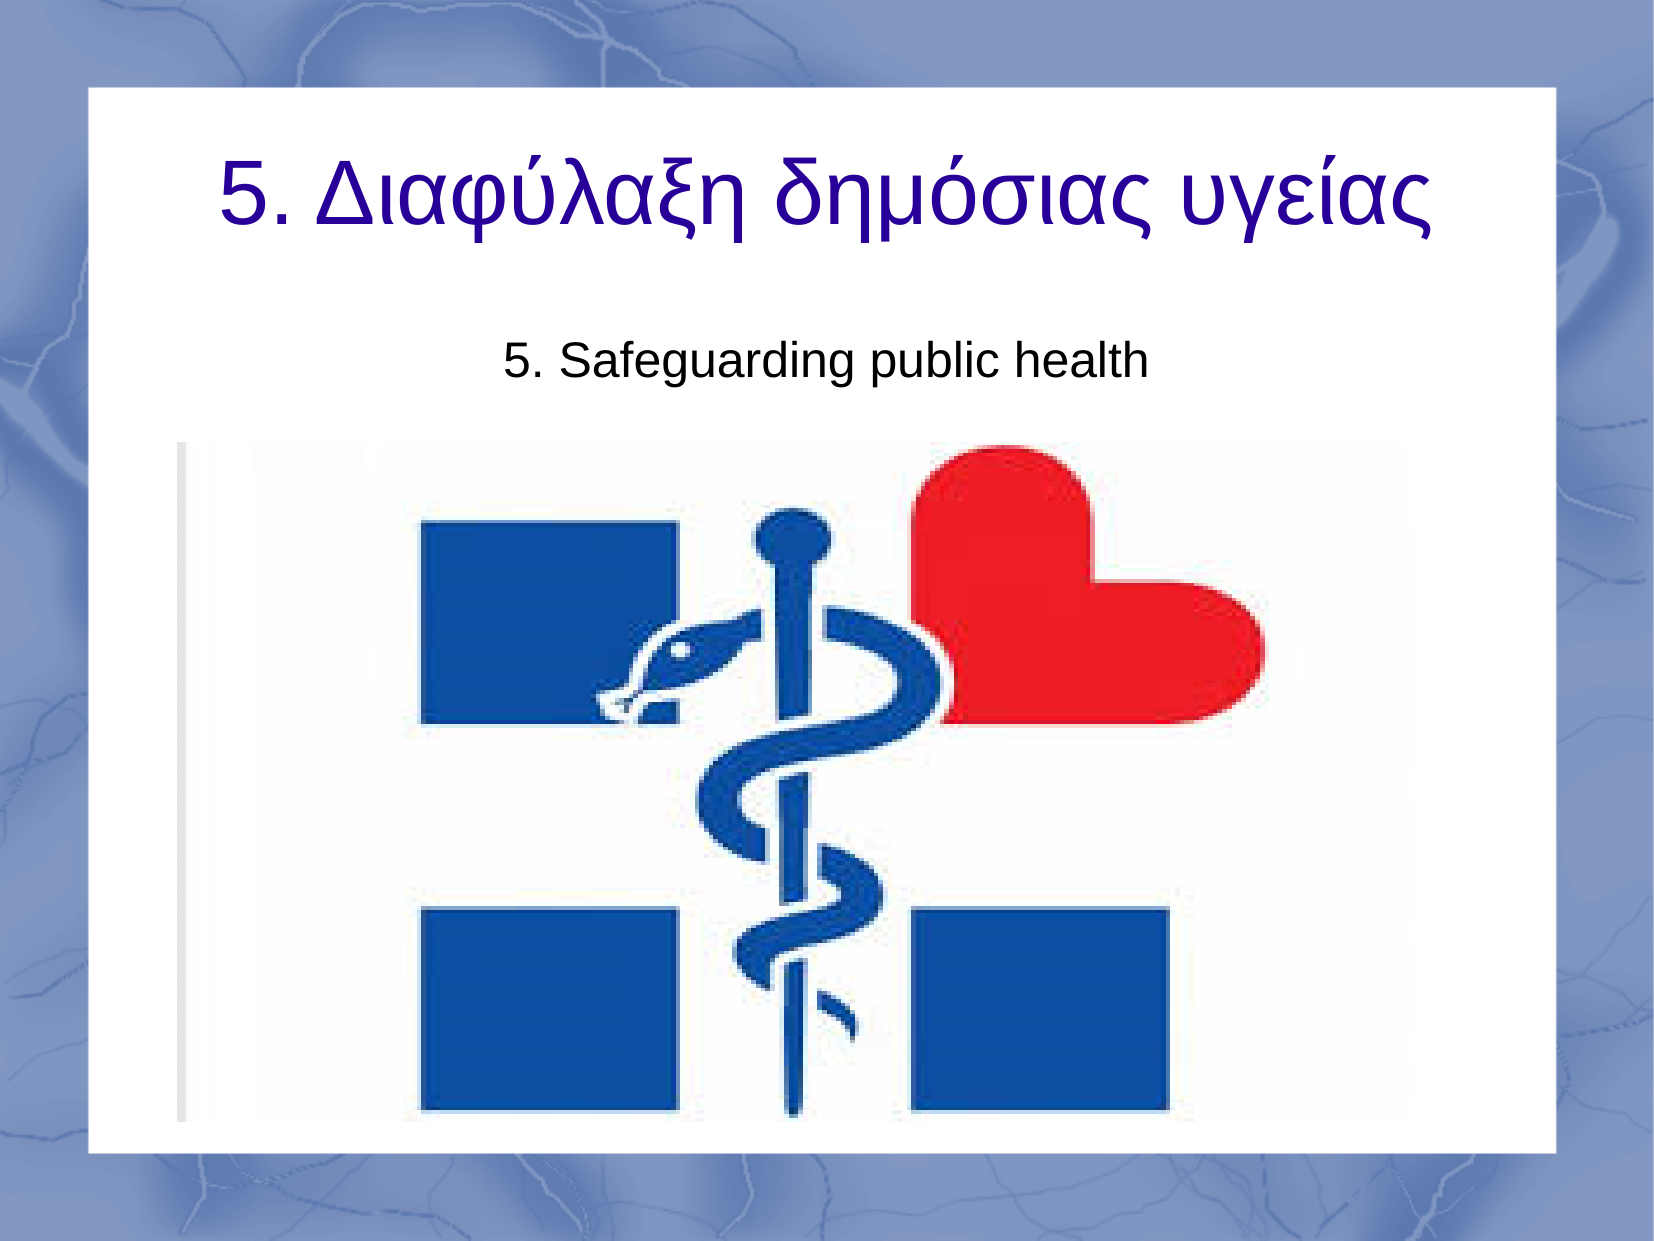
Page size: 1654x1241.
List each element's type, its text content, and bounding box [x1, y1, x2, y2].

title 5. Διαφύλαξη δημόσιας υγείας [118, 48, 1536, 341]
subtitle 5. Safeguarding public health [147, 332, 1506, 1003]
picture [0, 0, 1654, 1241]
